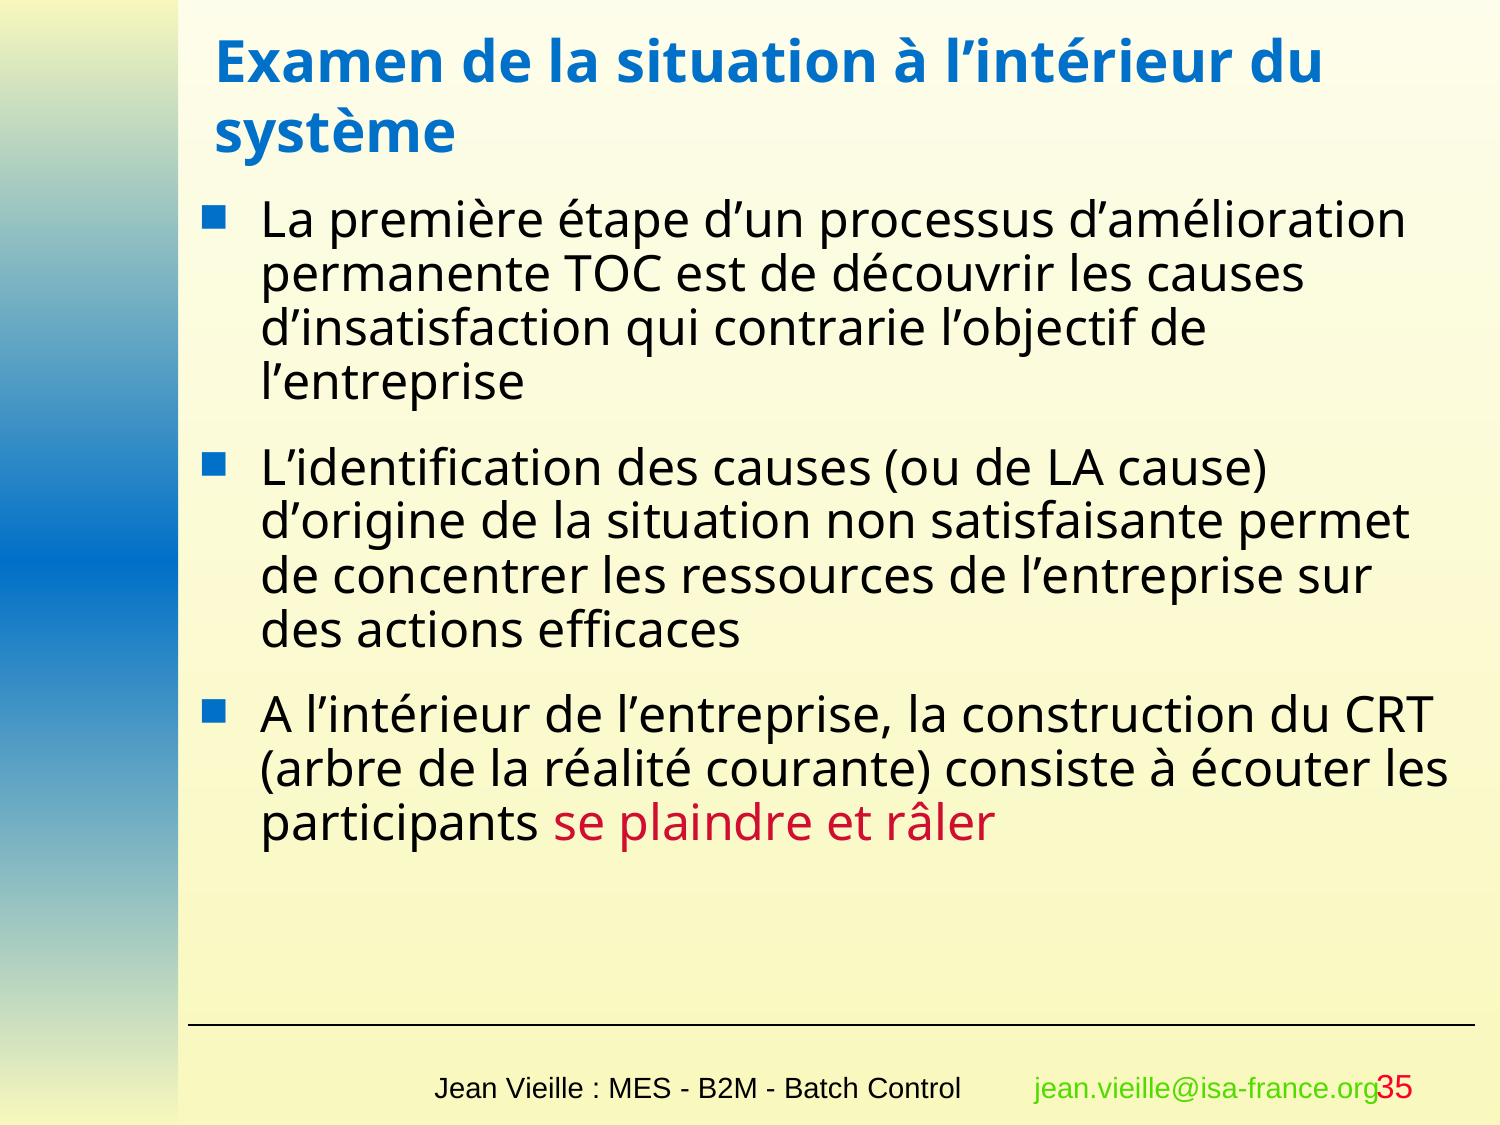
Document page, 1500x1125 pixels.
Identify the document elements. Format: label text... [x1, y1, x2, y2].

list La première étape d’un processus d’amélioration permanente TOC est de découvrir les causes d’insatisfaction qui contrarie l’objectif de l’entreprise L’identification des causes (ou de LA cause) d’origine de la situation non satisfaisante permet de concentrer les ressources de l’entreprise sur des actions efficaces A l’intérieur de l’entreprise, la construction du CRT (arbre de la réalité courante) consiste à écouter les participants se plaindre et râler [189, 187, 1468, 1001]
title Examen de la situation à l’intérieur du système [199, 16, 1466, 172]
